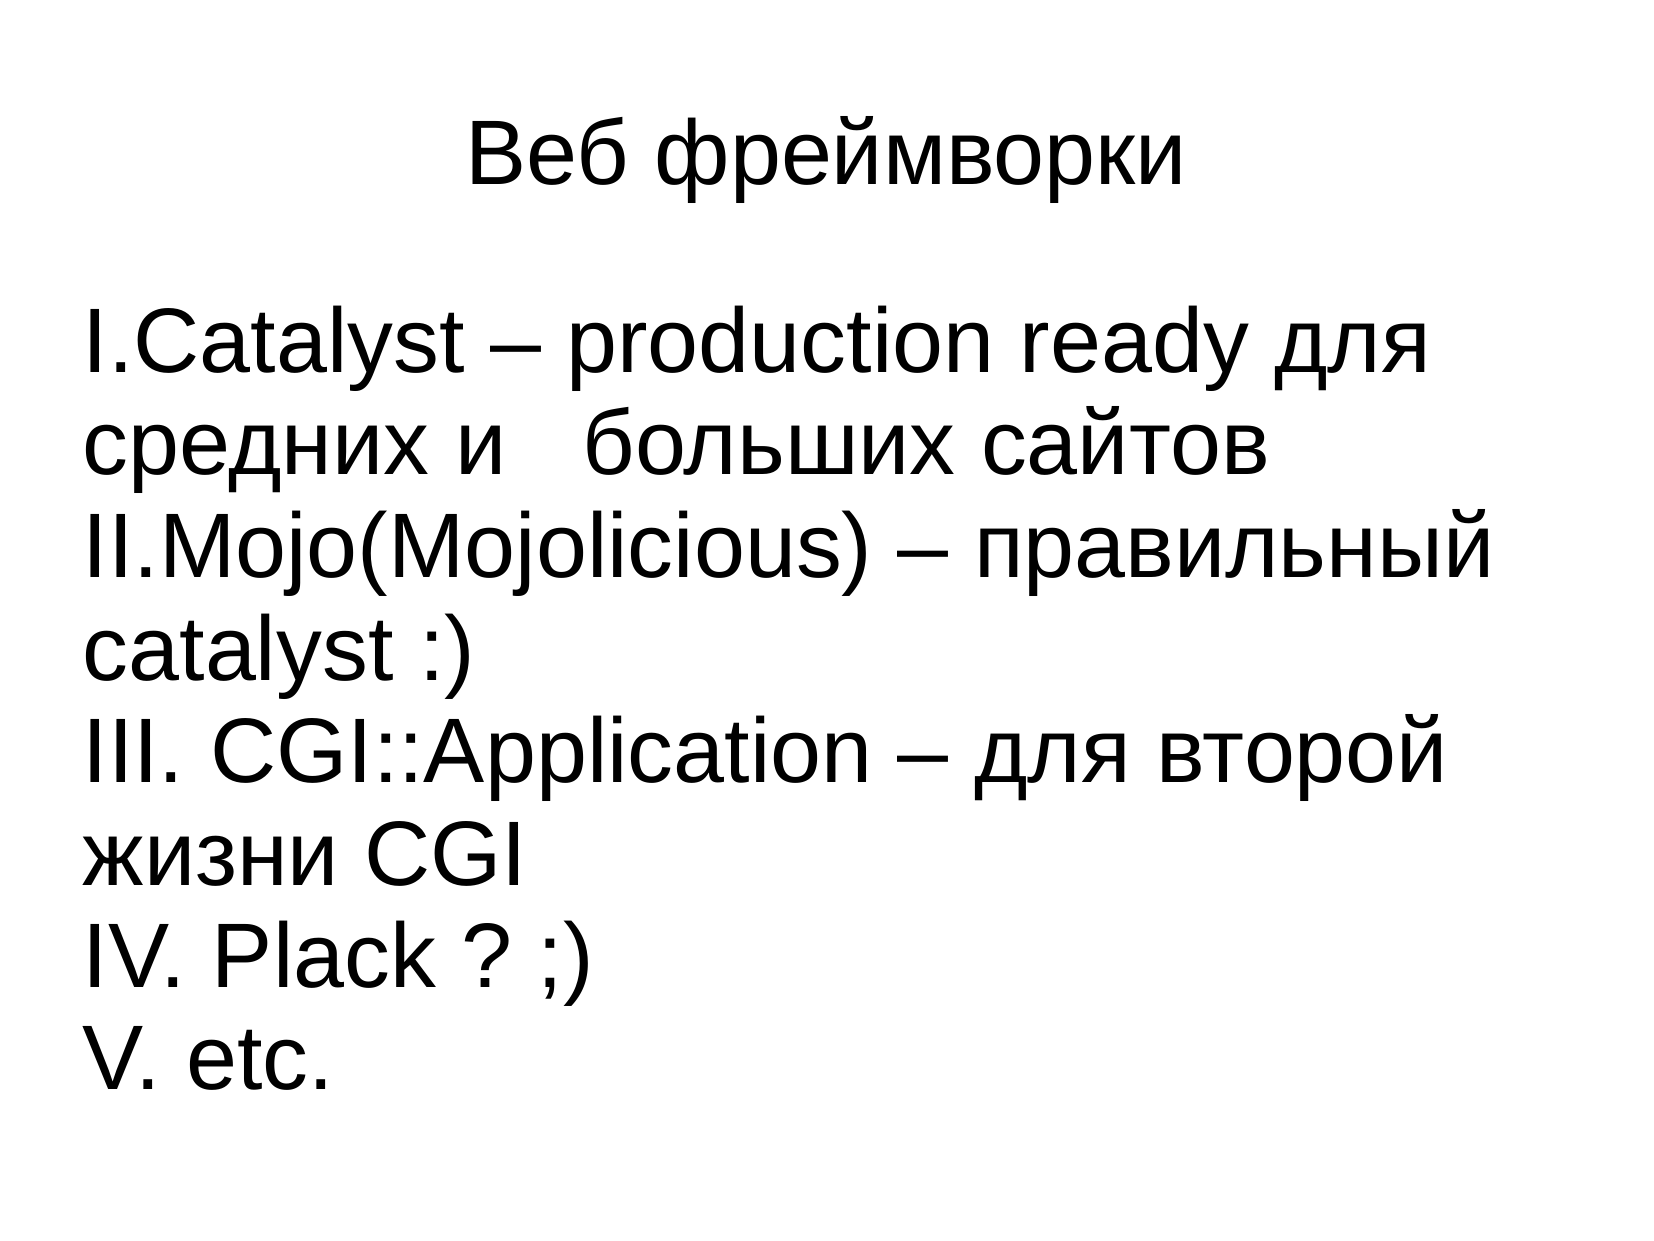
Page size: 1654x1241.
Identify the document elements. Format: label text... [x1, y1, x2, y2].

subtitle Catalyst – production ready для средних и больших сайтов Mojo(Mojolicious) – правильный catalyst :) CGI::Application – для второй жизни CGI Plack ? ;) etc. [82, 289, 1571, 1110]
title Веб фреймворки [82, 56, 1571, 250]
